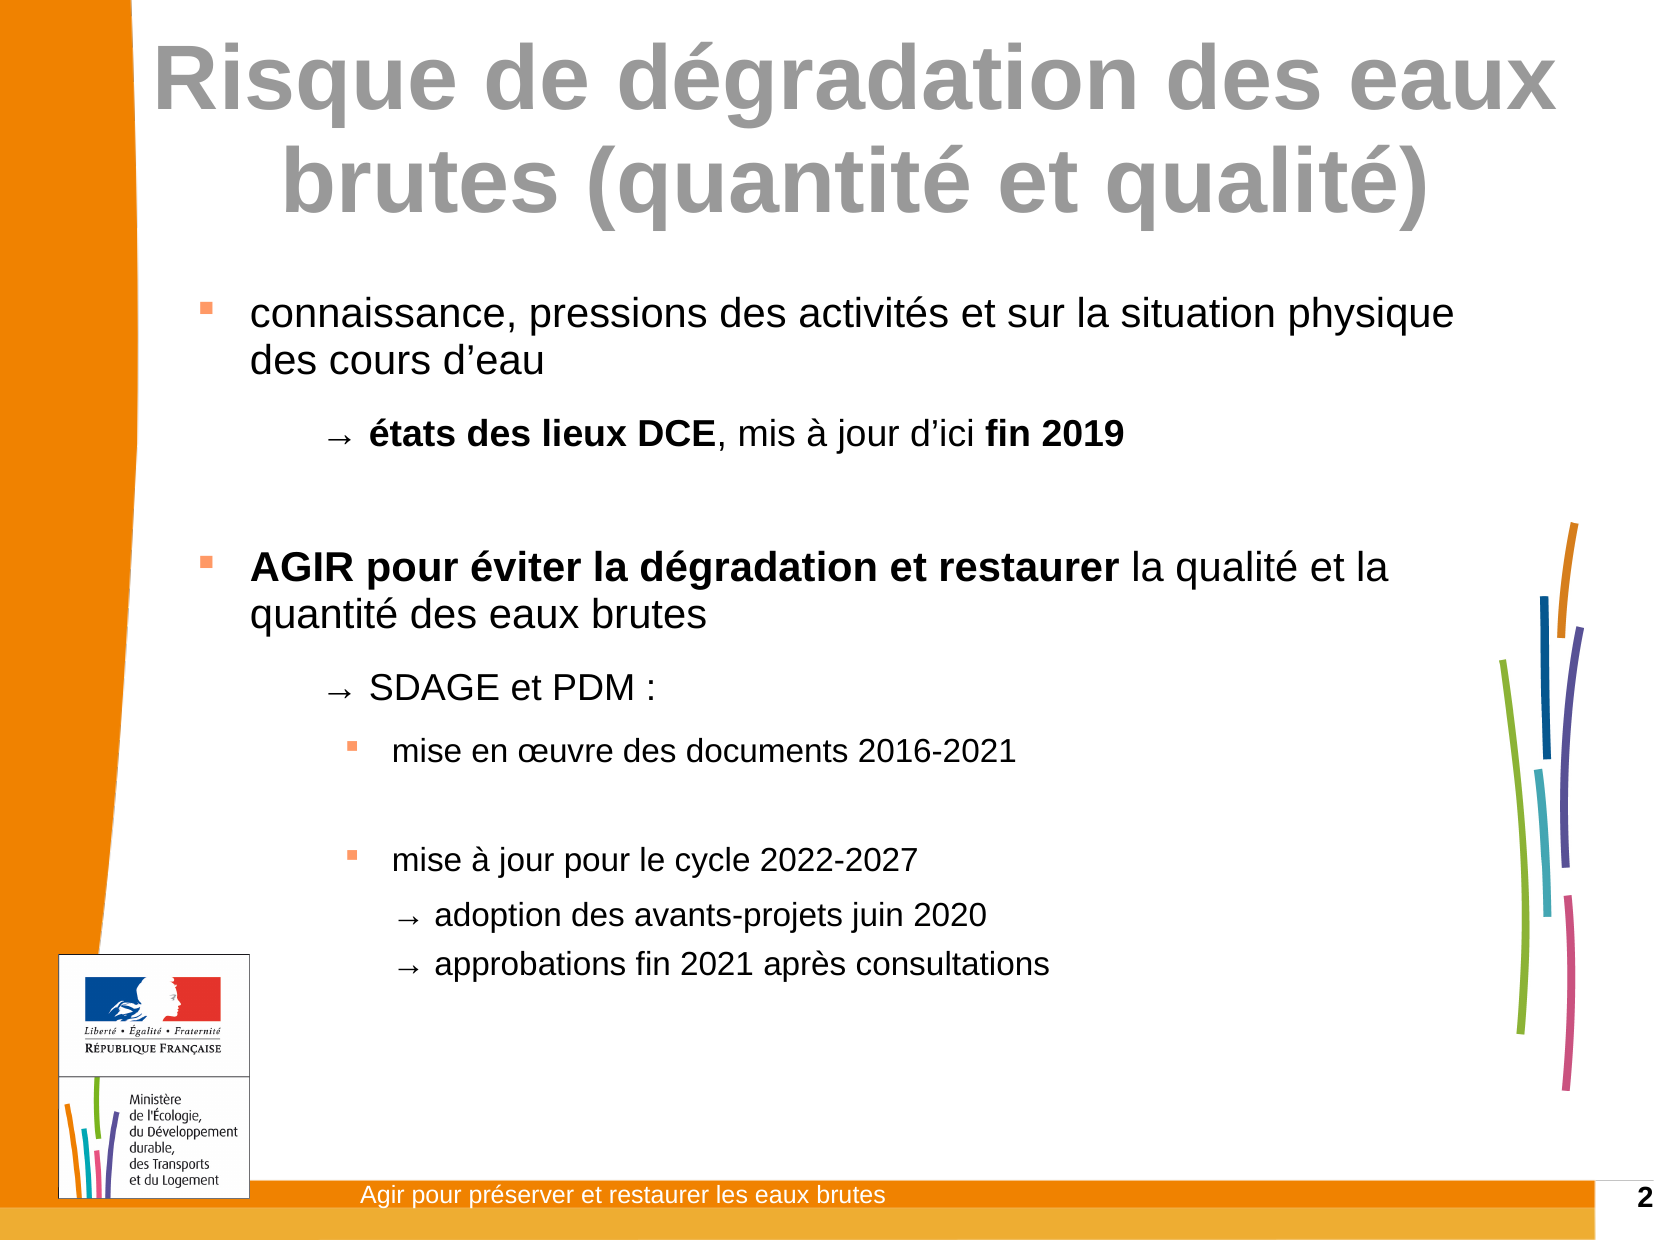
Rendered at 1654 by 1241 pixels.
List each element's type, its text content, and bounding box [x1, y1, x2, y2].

list connaissance, pressions des activités et sur la situation physique des cours d’eau → états des lieux DCE, mis à jour d’ici fin 2019 AGIR pour éviter la dégradation et restaurer la qualité et la quantité des eaux brutes → SDAGE et PDM : mise en œuvre des documents 2016-2021 mise à jour pour le cycle 2022-2027 → adoption des avants-projets juin 2020 → approbations fin 2021 après consultations [179, 290, 1509, 1010]
picture [0, 0, 1654, 1240]
title Risque de dégradation des eaux brutes (quantité et qualité) [112, 25, 1601, 233]
